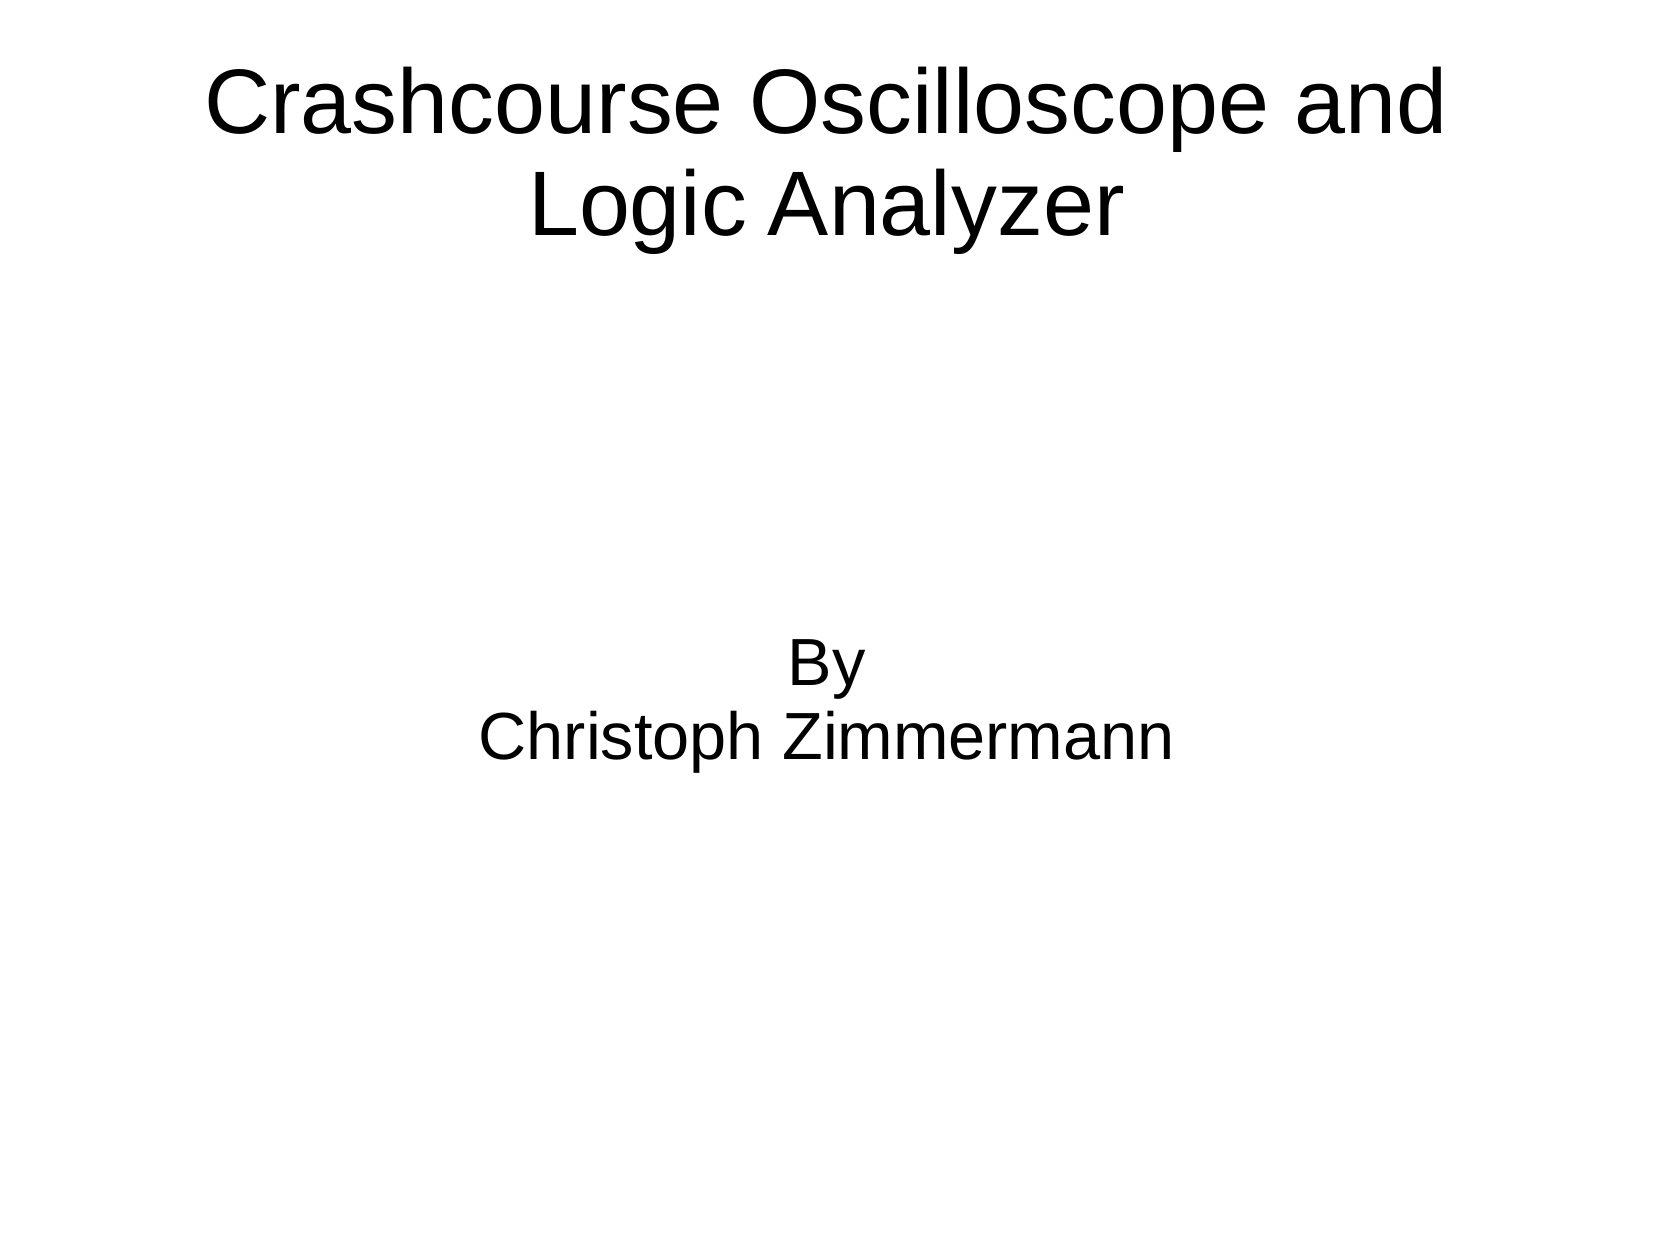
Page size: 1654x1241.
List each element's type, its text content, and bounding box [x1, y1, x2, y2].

title Crashcourse Oscilloscope and Logic Analyzer [82, 49, 1571, 257]
subtitle By Christoph Zimmermann [82, 290, 1571, 1109]
